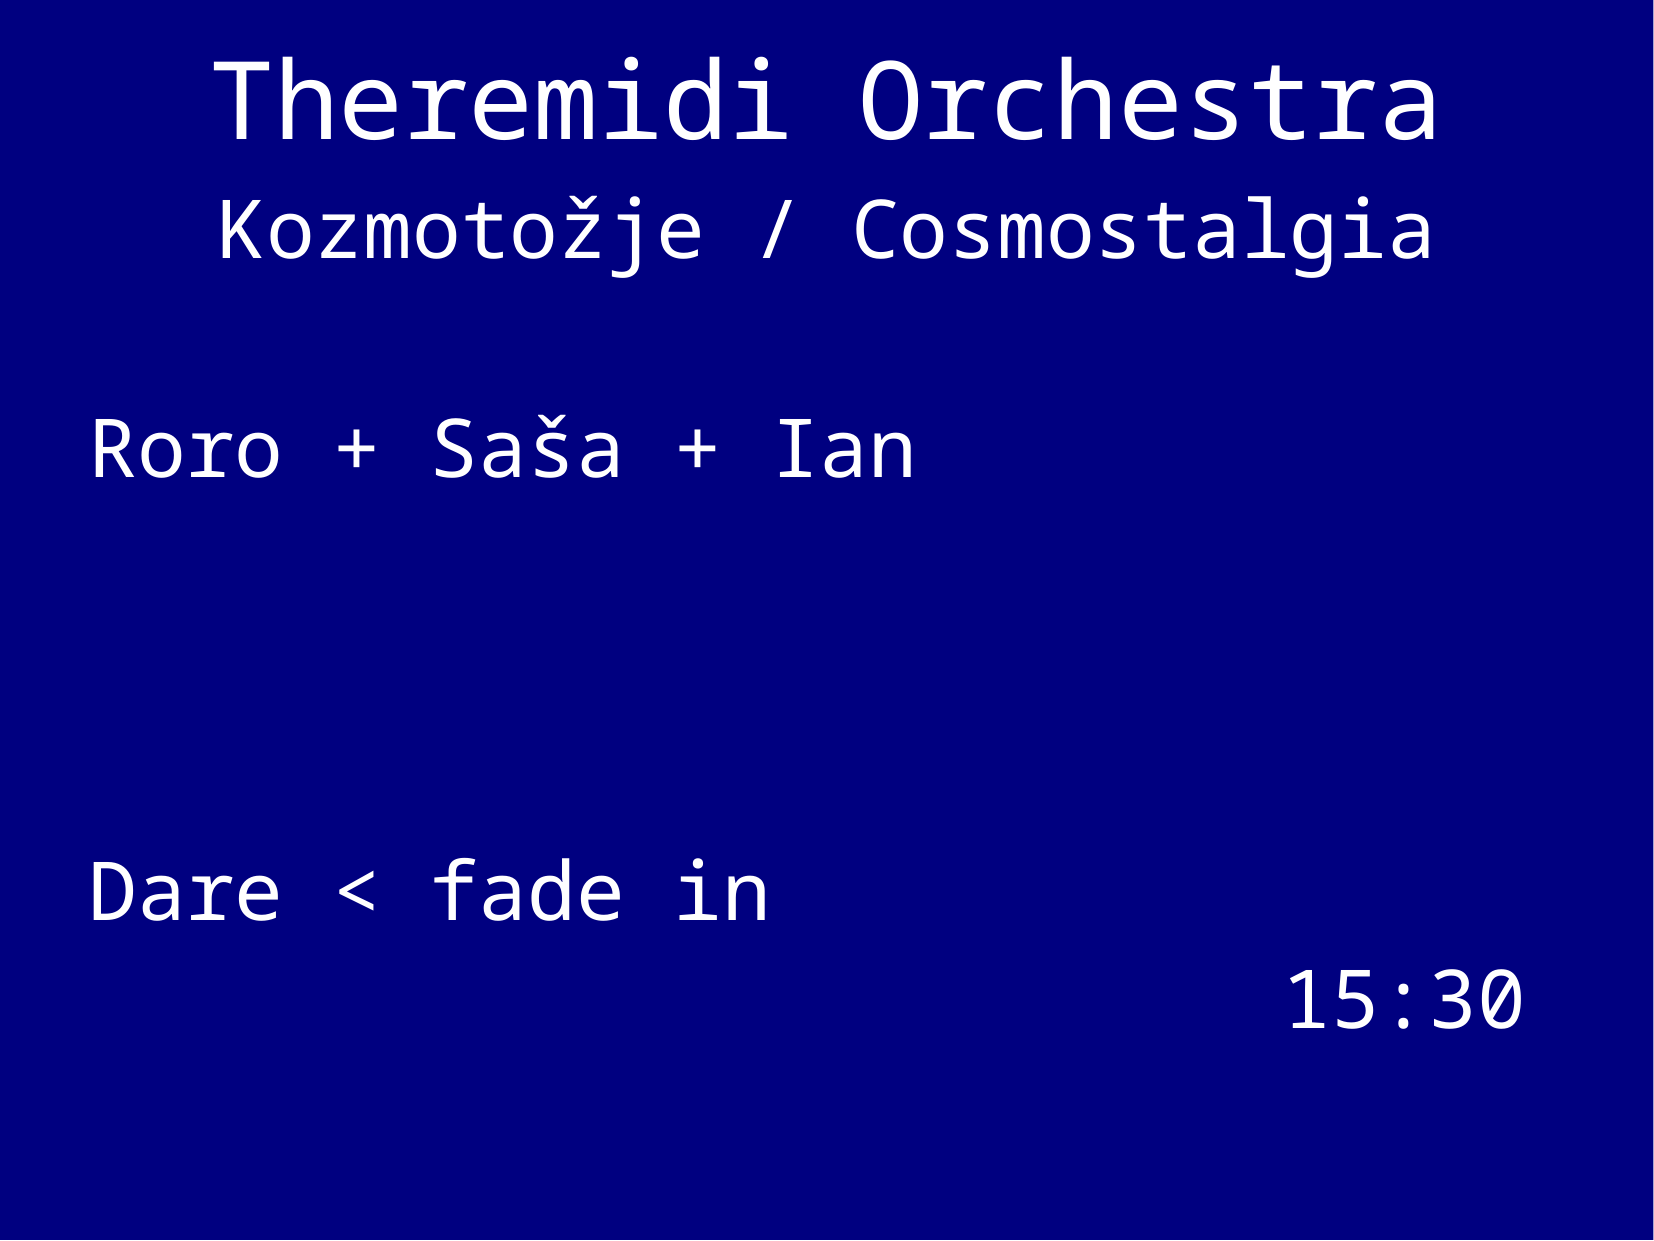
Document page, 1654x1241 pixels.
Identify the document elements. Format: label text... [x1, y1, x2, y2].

text_box 15:30 [1282, 900, 1620, 1096]
title Theremidi Orchestra Kozmotožje / Cosmostalgia [82, 49, 1571, 257]
subtitle Roro + Saša + Ian Dare < fade in [88, 272, 1566, 1063]
